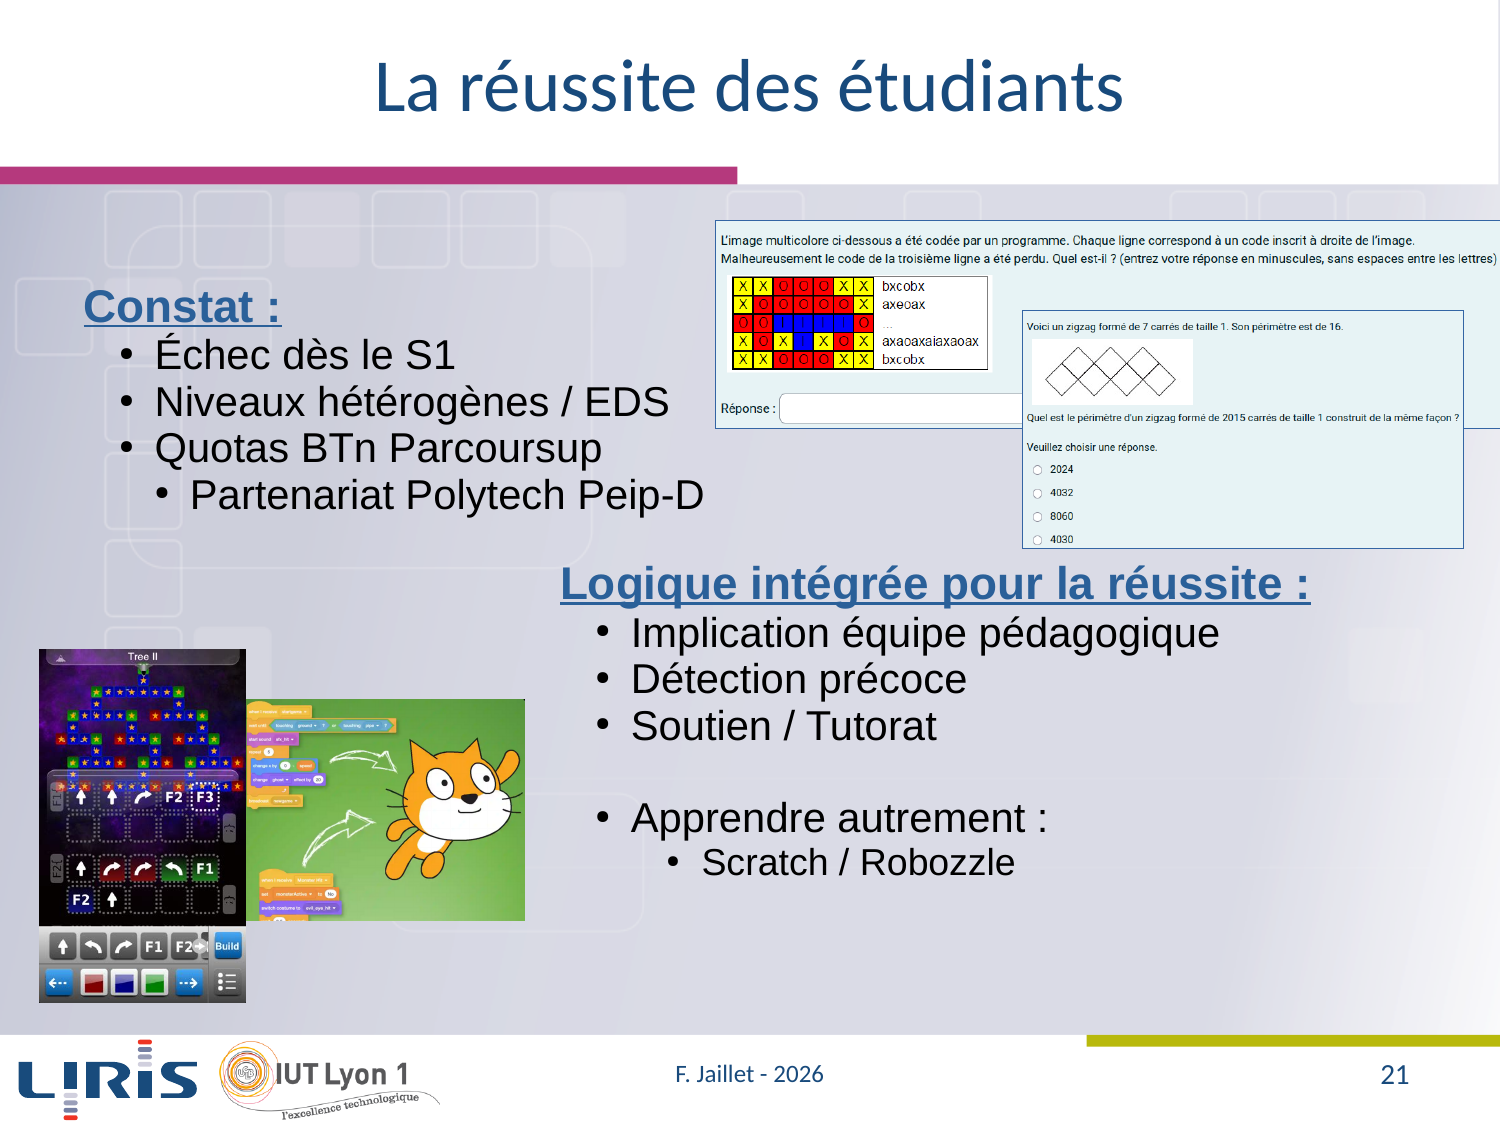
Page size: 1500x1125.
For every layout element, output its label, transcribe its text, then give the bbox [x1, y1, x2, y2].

text_box Logique intégrée pour la réussite : Implication équipe pédagogique Détection précoce Soutien / Tutorat Apprendre autrement : Scratch / Robozzle [545, 550, 1500, 985]
slide_number <numéro> [1230, 1042, 1425, 1103]
footer F. Jaillet - 2026 [430, 1042, 1070, 1103]
title La réussite des étudiants [75, 45, 1425, 138]
text_box Constat : Échec dès le S1 Niveaux hétérogènes / EDS Quotas BTn Parcoursup Partenariat Polytech Peip-D [68, 273, 914, 572]
picture [0, 0, 1500, 1125]
